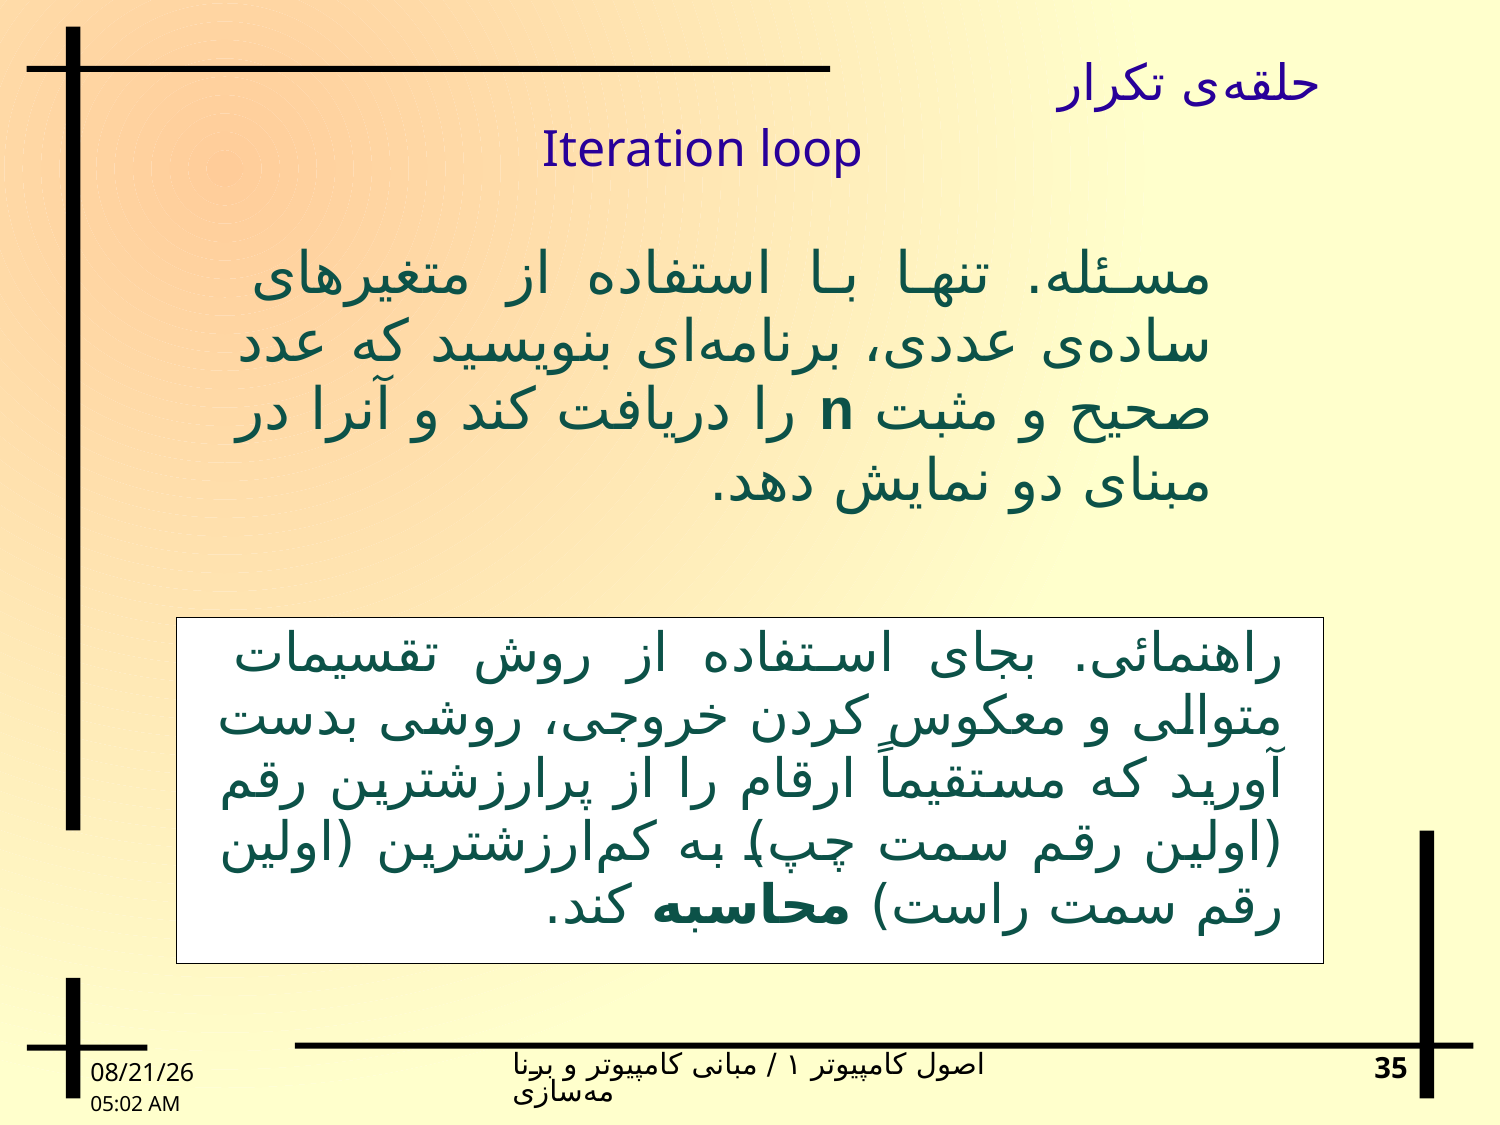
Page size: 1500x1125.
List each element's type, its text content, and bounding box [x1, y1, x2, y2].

list مسئله. تنها با استفاده از متغیرهای ساده‌ی عددی، برنامه‌ای بنویسید که عدد صحیح و مثبت n را دریافت کند و آنرا در مبنای دو نمایش دهد. [234, 239, 1266, 514]
list راهنمائی. بجای استفاده از روش تقسیمات متوالی و معکوس کردن خروجی، روشی بدست آورید که مستقیماً ارقام را از پرارزشترین رقم (اولین رقم سمت چپ) به کم‌ارزشترین (اولین رقم سمت راست) محاسبه کند. [176, 617, 1324, 964]
title حلقه‌ی تکرار Iteration loop [62, 57, 1344, 178]
